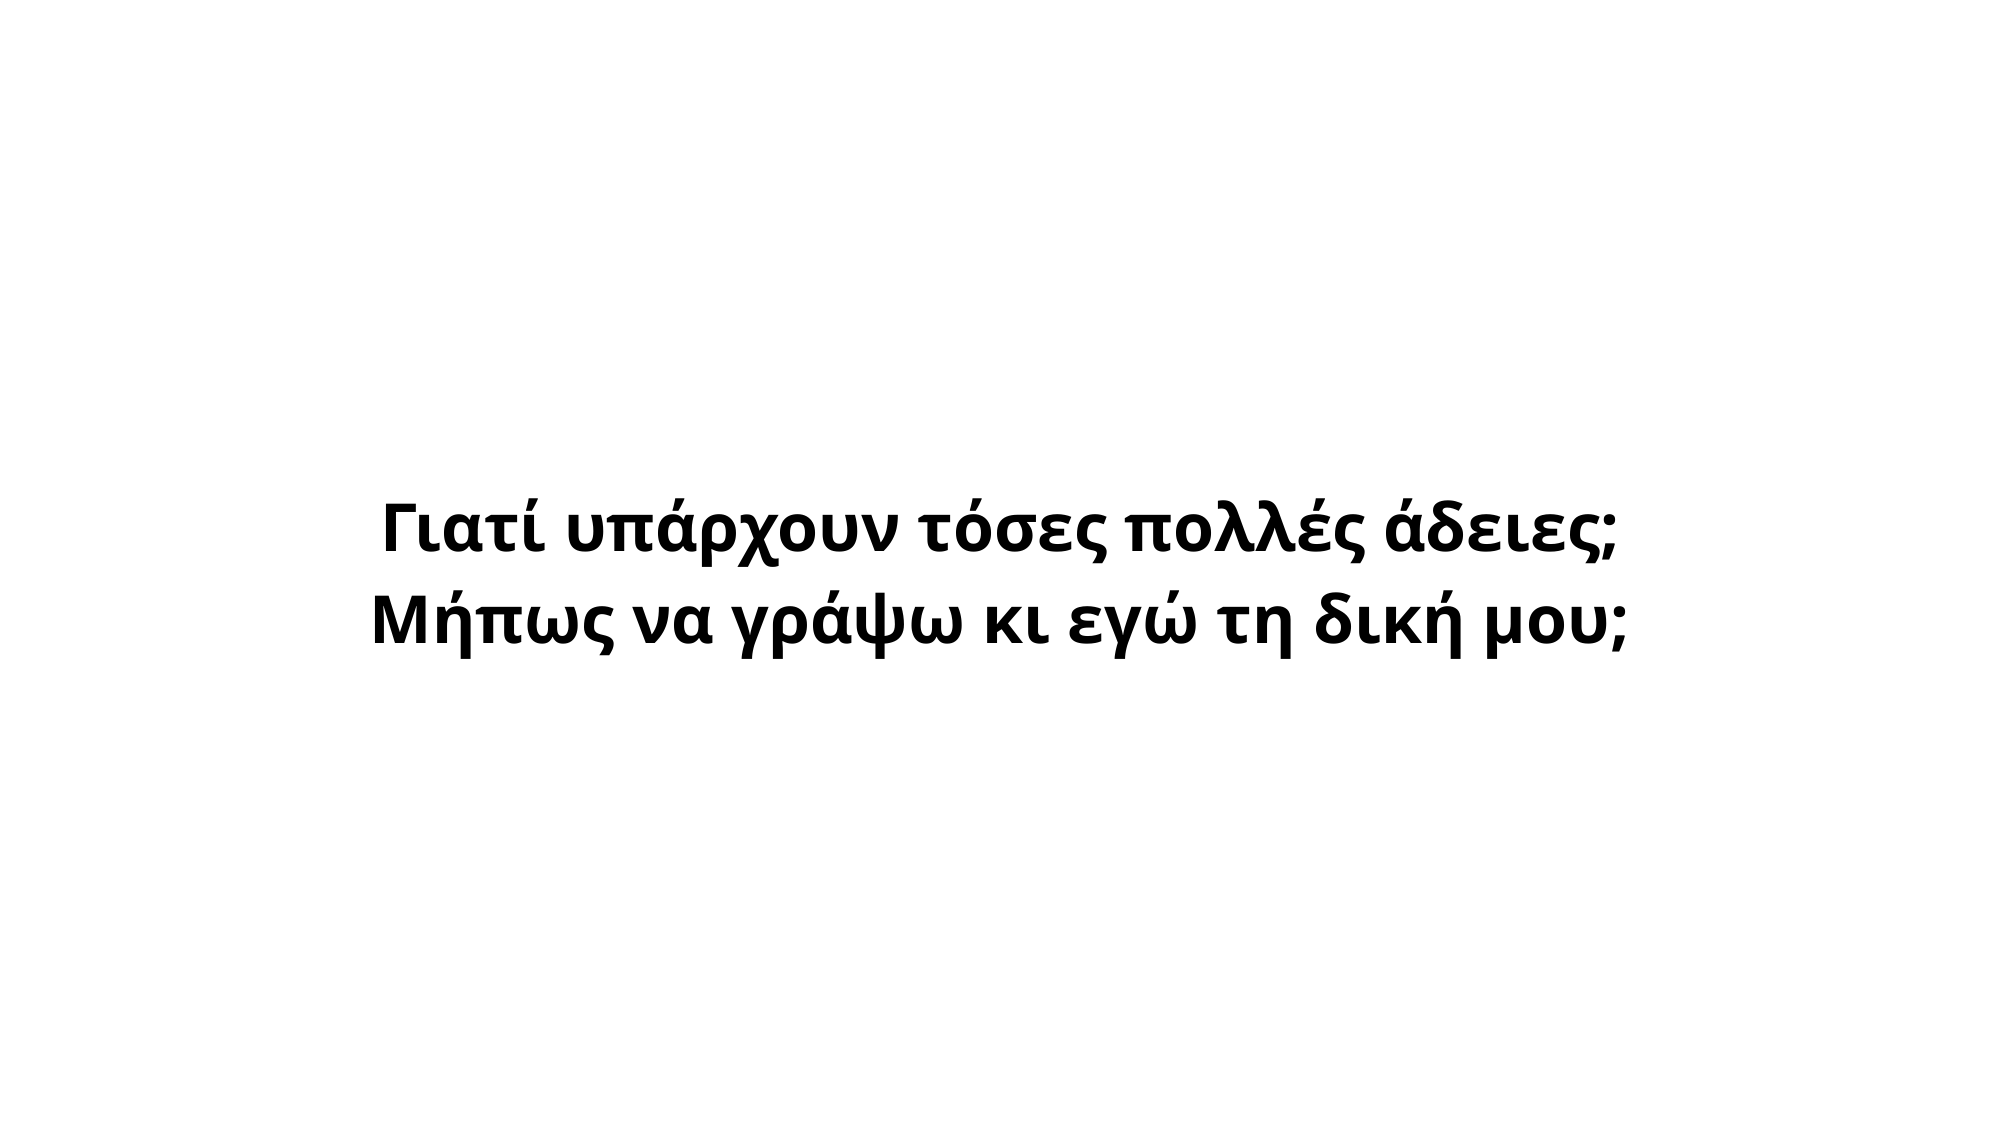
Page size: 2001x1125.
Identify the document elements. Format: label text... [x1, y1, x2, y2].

title Γιατί υπάρχουν τόσες πολλές άδειες; Μήπως να γράψω κι εγώ τη δική μου; [243, 460, 1757, 665]
